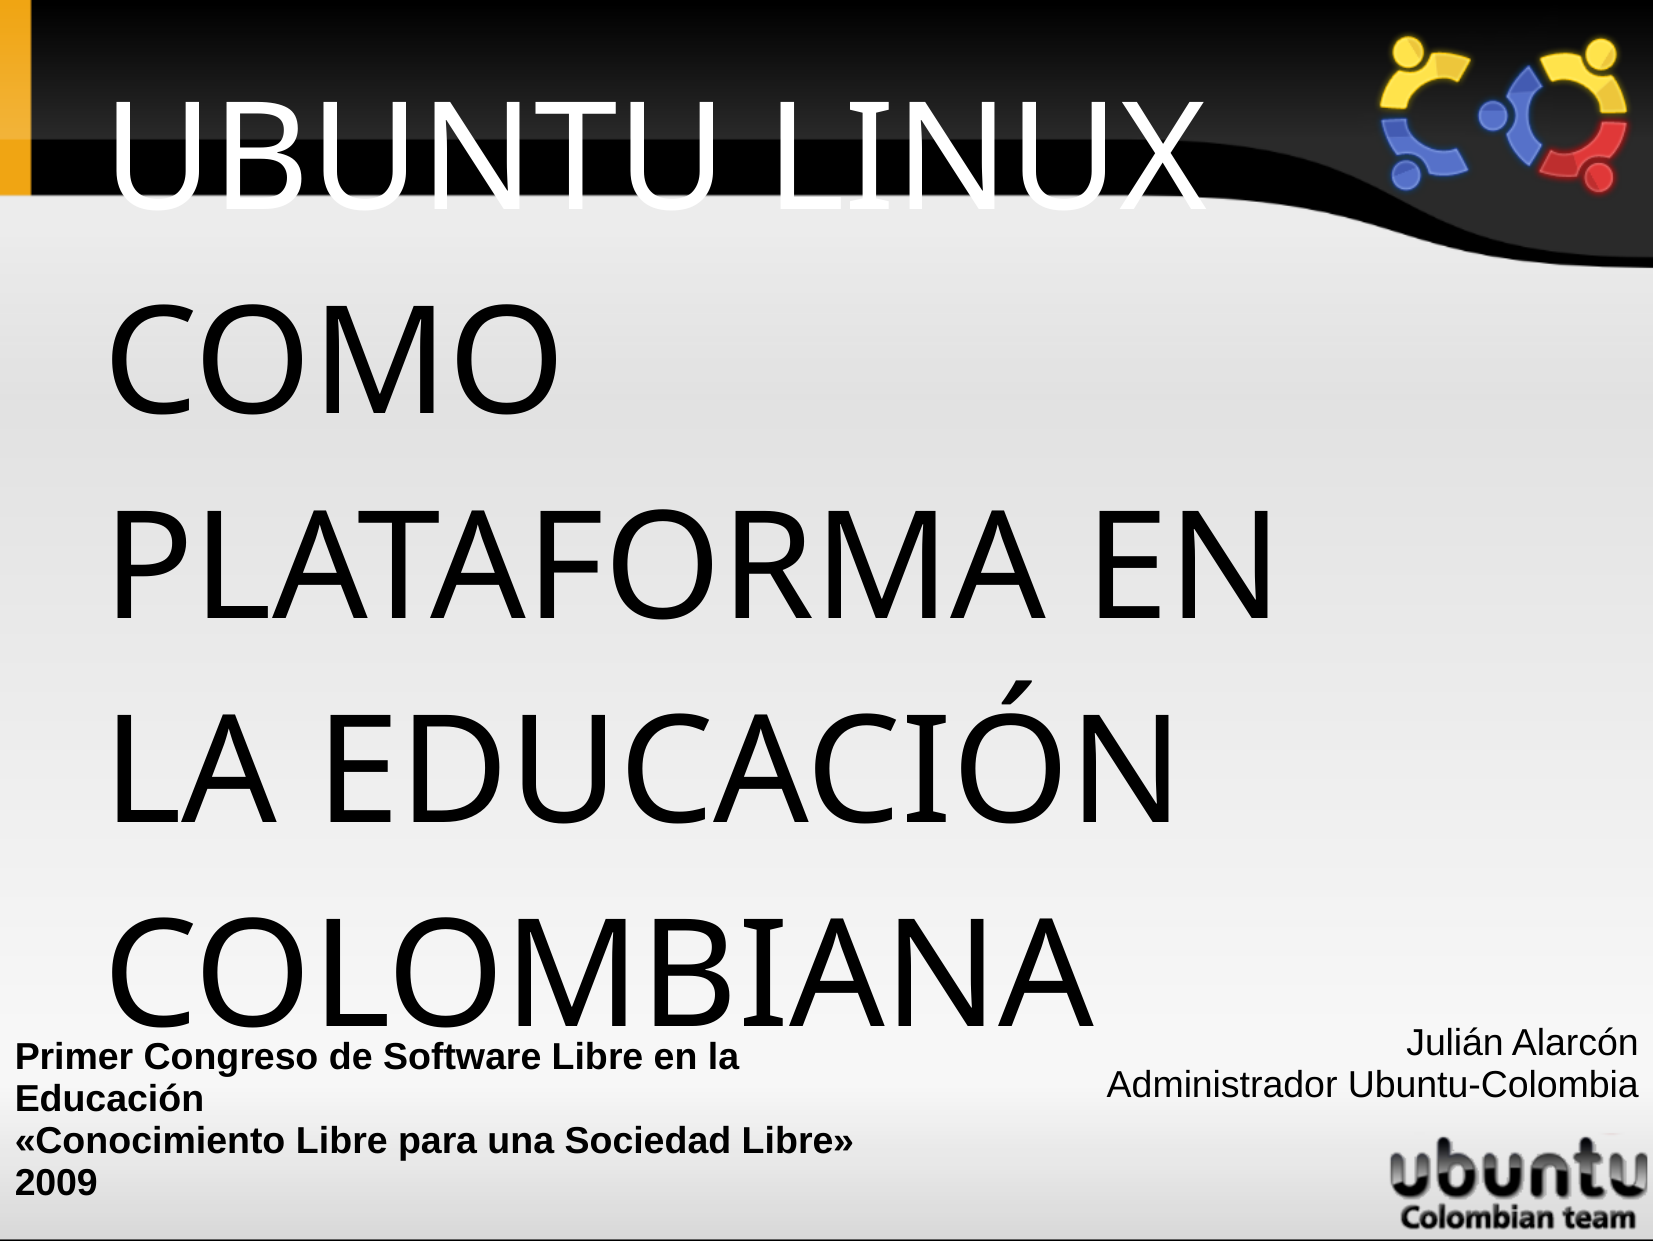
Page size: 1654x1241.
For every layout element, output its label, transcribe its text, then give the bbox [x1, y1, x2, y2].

picture [410, 929, 481, 1016]
text_box UBUNTU LINUX COMO PLATAFORMA EN LA EDUCACIÓN COLOMBIANA [88, 41, 1329, 768]
text_box Primer Congreso de Software Libre en la Educación‎ «Conocimiento Libre para una Sociedad Libre» 2009 [0, 1027, 886, 1211]
picture [217, 929, 288, 1016]
picture [0, 0, 1653, 1241]
text_box Julián Alarcón Administrador Ubuntu-Colombia [1062, 1014, 1654, 1182]
picture [1029, 933, 1063, 981]
